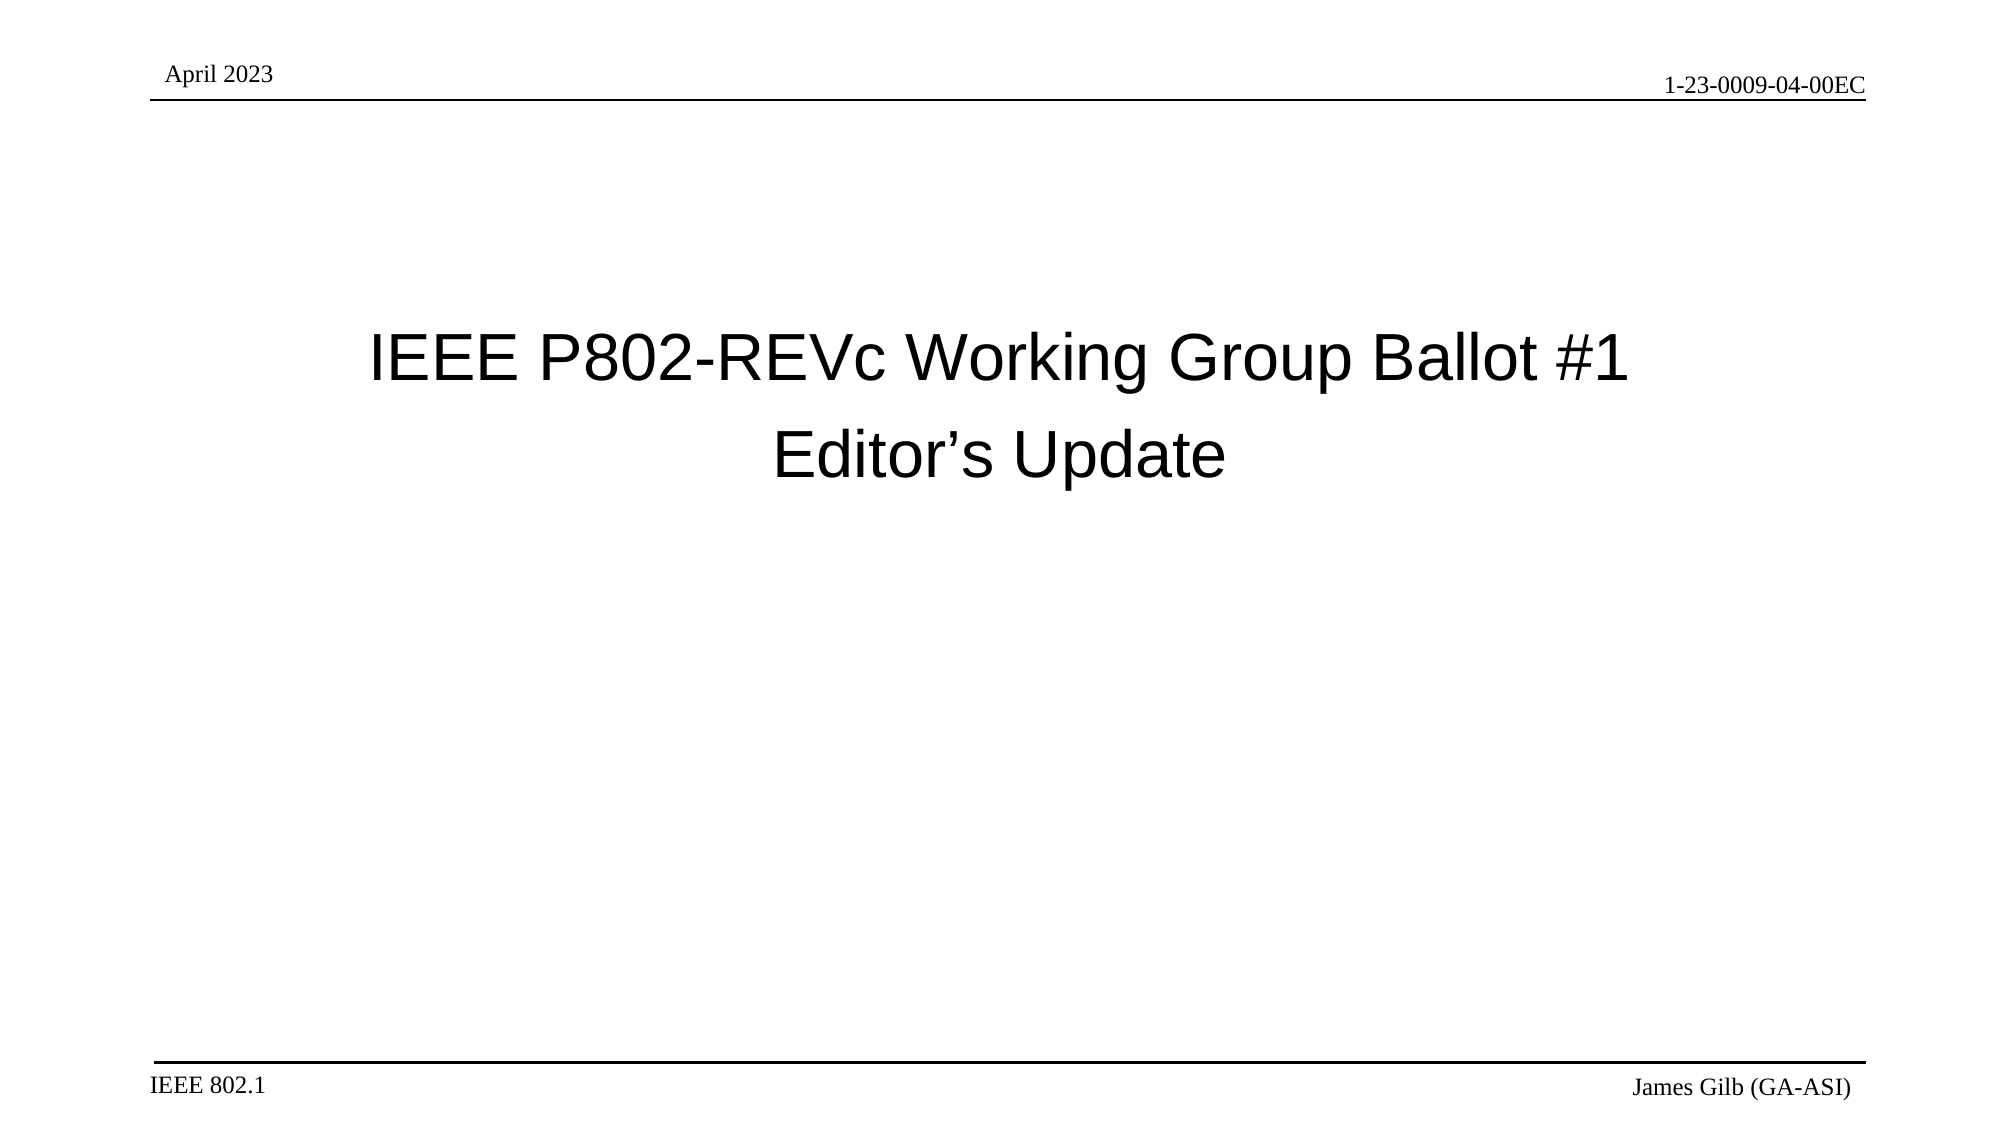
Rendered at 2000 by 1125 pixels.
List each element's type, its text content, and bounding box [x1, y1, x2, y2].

subtitle IEEE P802-REVc Working Group Ballot #1 Editor’s Update [125, 112, 1876, 693]
